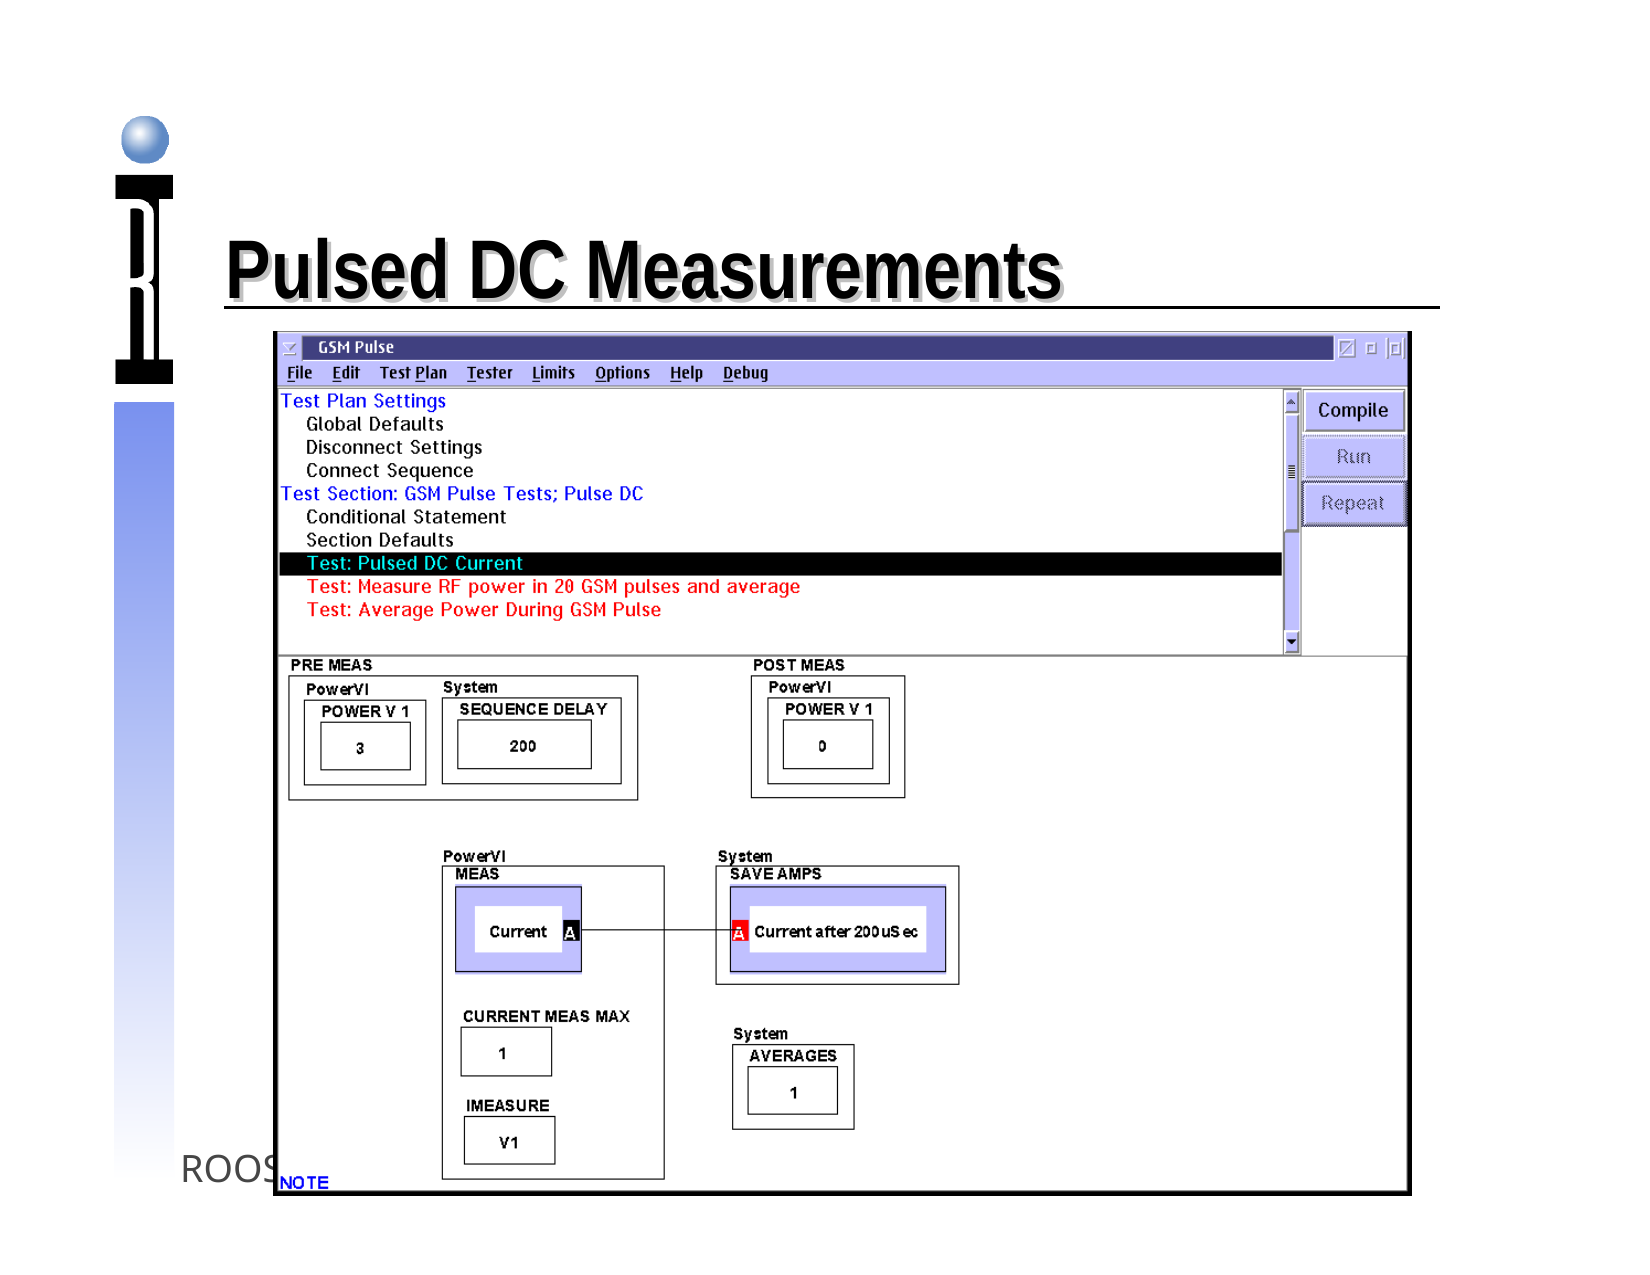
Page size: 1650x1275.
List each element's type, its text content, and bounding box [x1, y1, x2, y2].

picture [273, 331, 1412, 1196]
text_box Pulsed DC Measurements [225, 133, 1447, 318]
